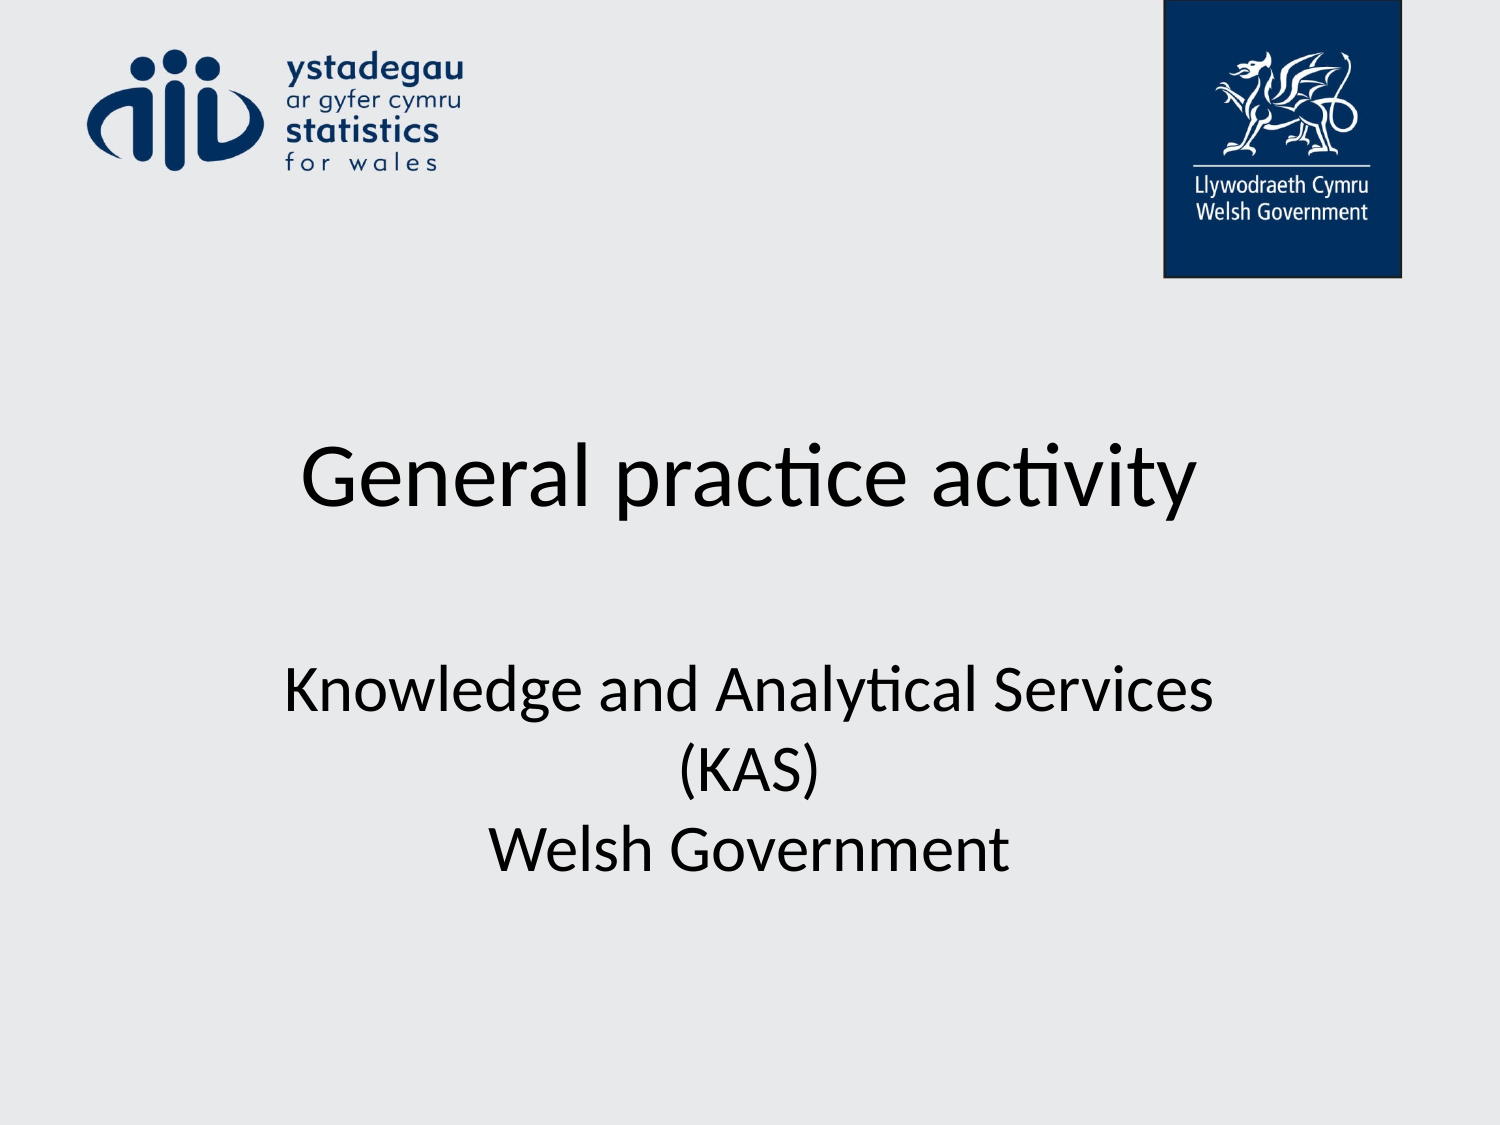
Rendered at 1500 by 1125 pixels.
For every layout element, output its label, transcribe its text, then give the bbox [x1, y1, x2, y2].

title General practice activity [112, 349, 1388, 591]
subtitle Knowledge and Analytical Services (KAS) Welsh Government [225, 637, 1276, 925]
